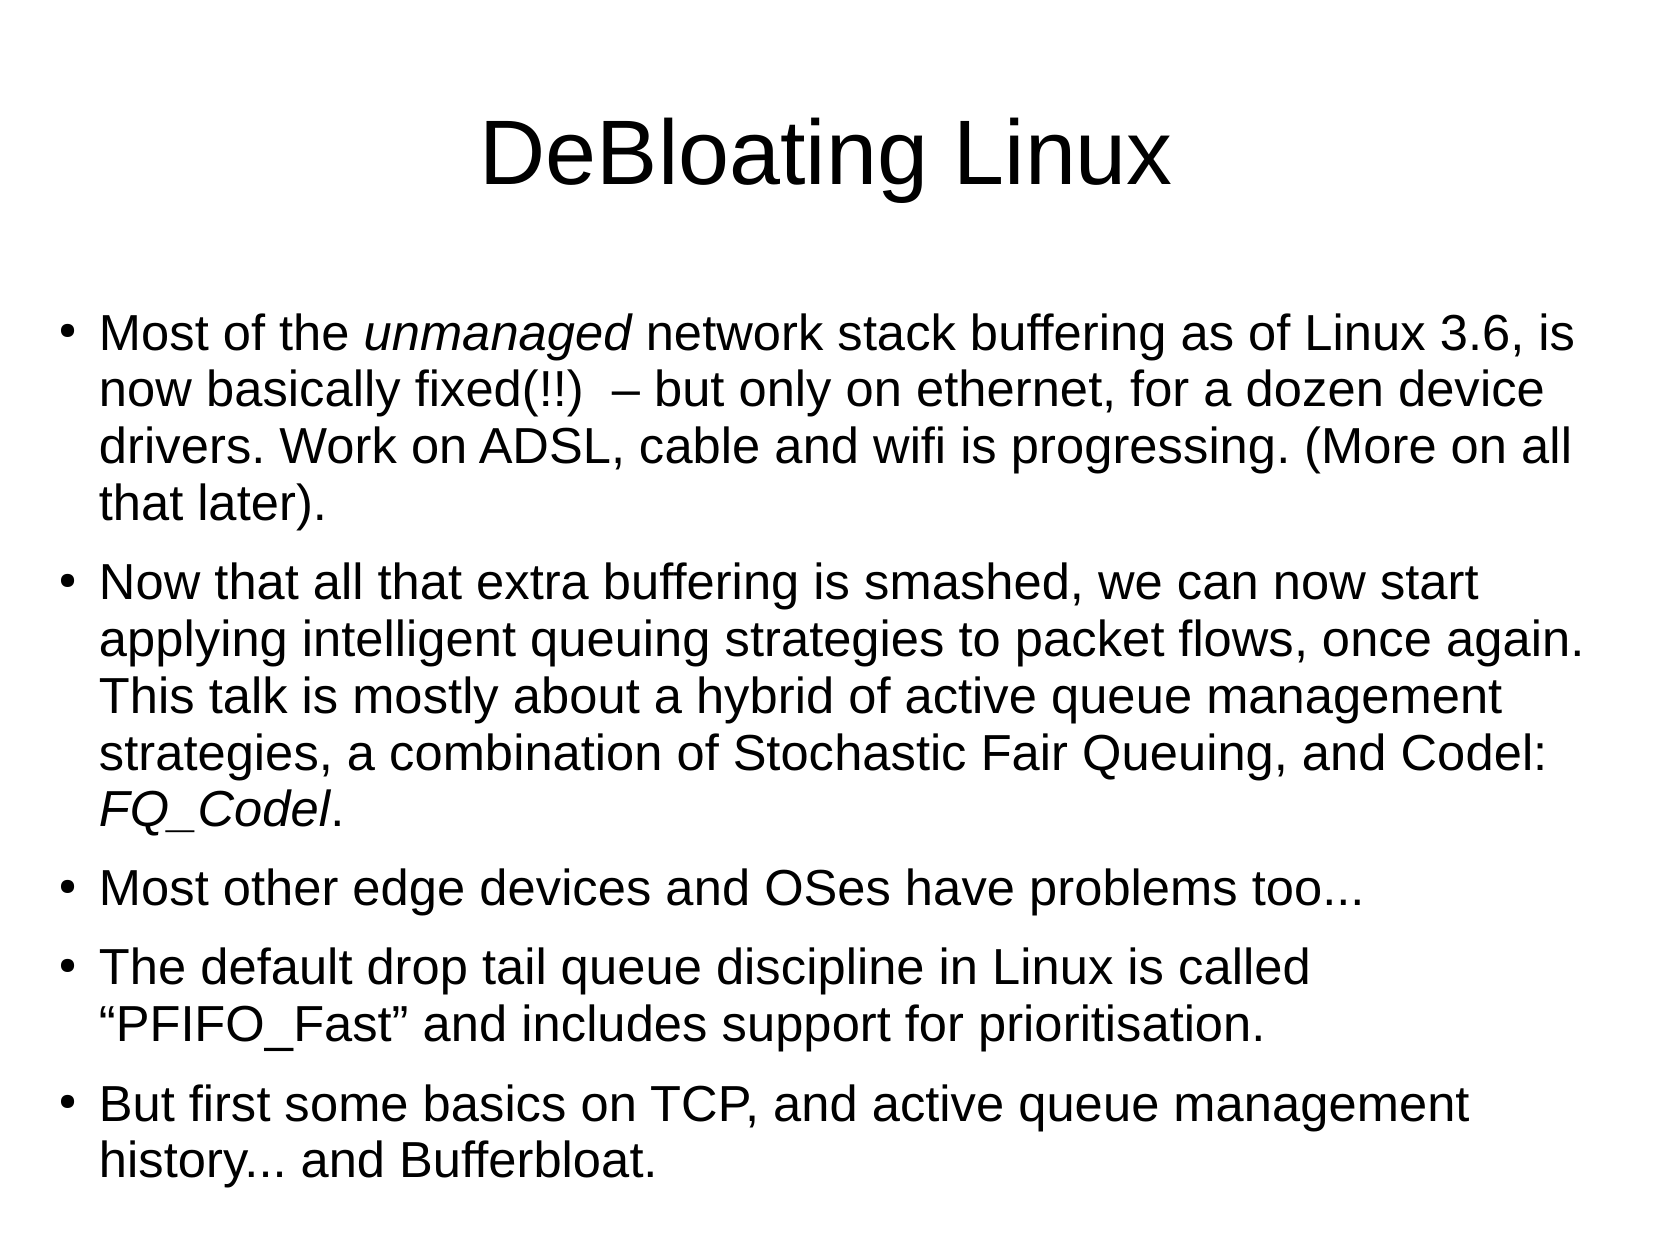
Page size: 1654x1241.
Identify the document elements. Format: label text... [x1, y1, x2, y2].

list Most of the unmanaged network stack buffering as of Linux 3.6, is now basically fixed(!!) – but only on ethernet, for a dozen device drivers. Work on ADSL, cable and wifi is progressing. (More on all that later). Now that all that extra buffering is smashed, we can now start applying intelligent queuing strategies to packet flows, once again. This talk is mostly about a hybrid of active queue management strategies, a combination of Stochastic Fair Queuing, and Codel: FQ_Codel. Most other edge devices and OSes have problems too... The default drop tail queue discipline in Linux is called “PFIFO_Fast” and includes support for prioritisation. But first some basics on TCP, and active queue management history... and Bufferbloat. [45, 225, 1636, 1196]
title DeBloating Linux [82, 49, 1571, 225]
